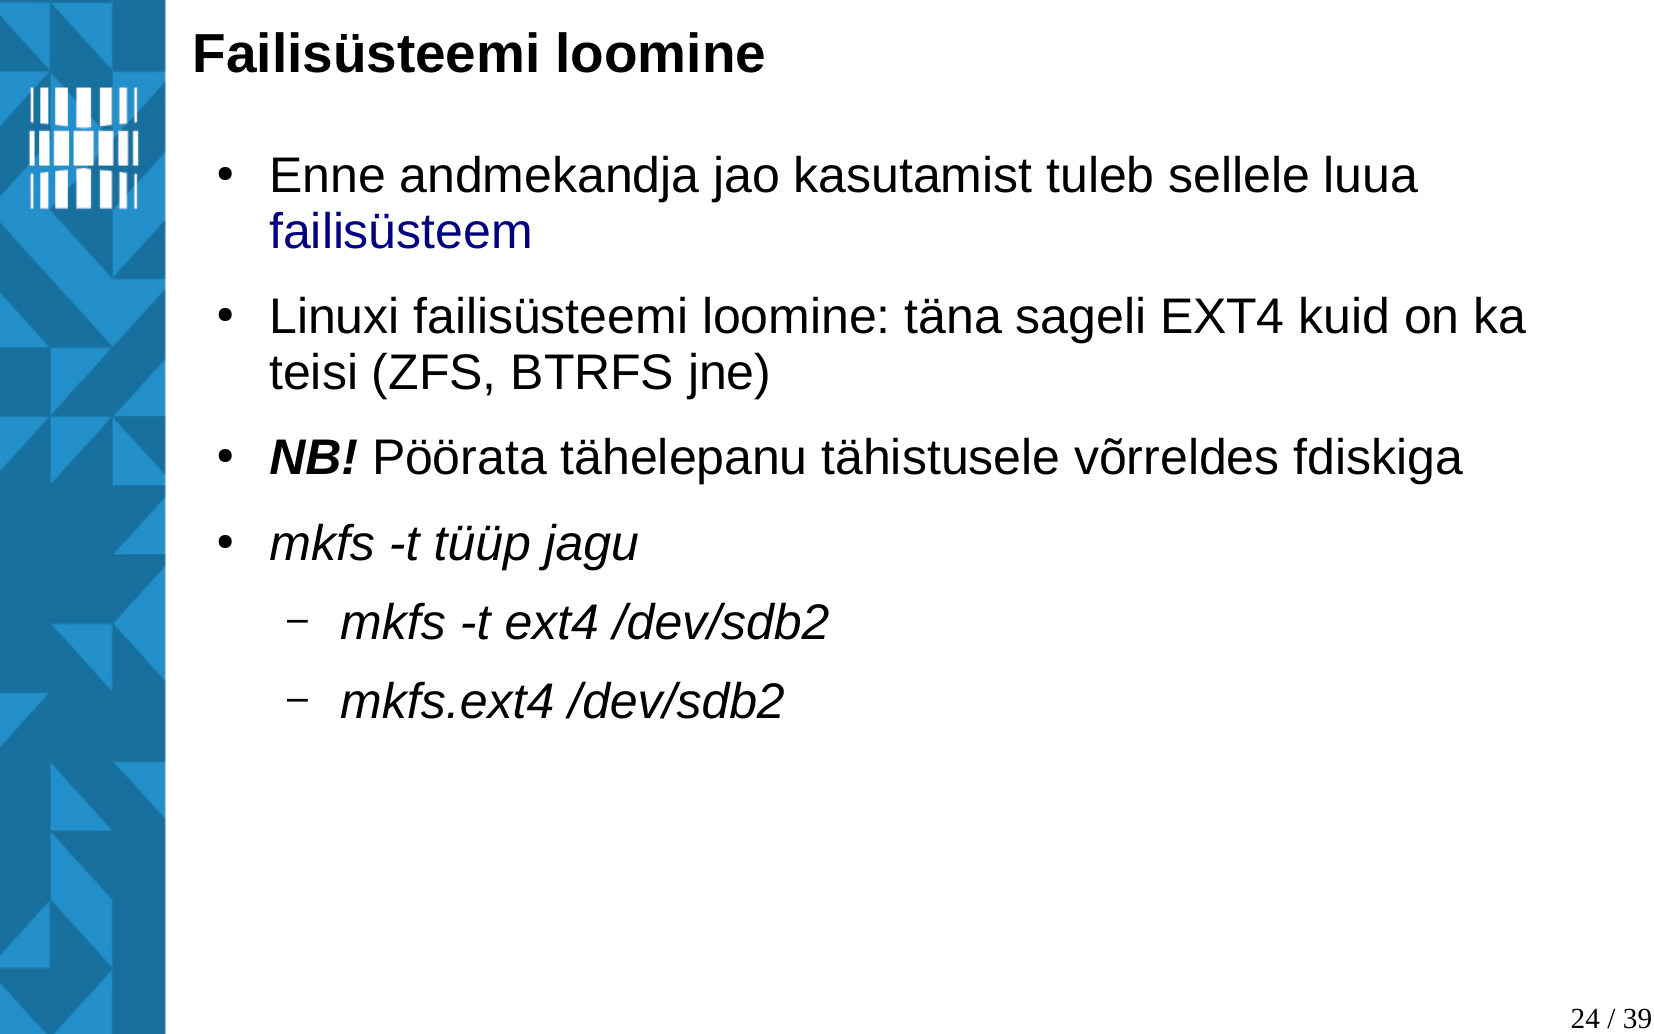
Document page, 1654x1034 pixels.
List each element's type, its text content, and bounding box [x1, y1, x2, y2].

title Failisüsteemi loomine [192, 1, 1501, 105]
list Enne andmekandja jao kasutamist tuleb sellele luua failisüsteem Linuxi failisüsteemi loomine: täna sageli EXT4 kuid on ka teisi (ZFS, BTRFS jne) NB! Pöörata tähelepanu tähistusele võrreldes fdiskiga mkfs -t tüüp jagu mkfs -t ext4 /dev/sdb2 mkfs.ext4 /dev/sdb2 [198, 147, 1595, 866]
